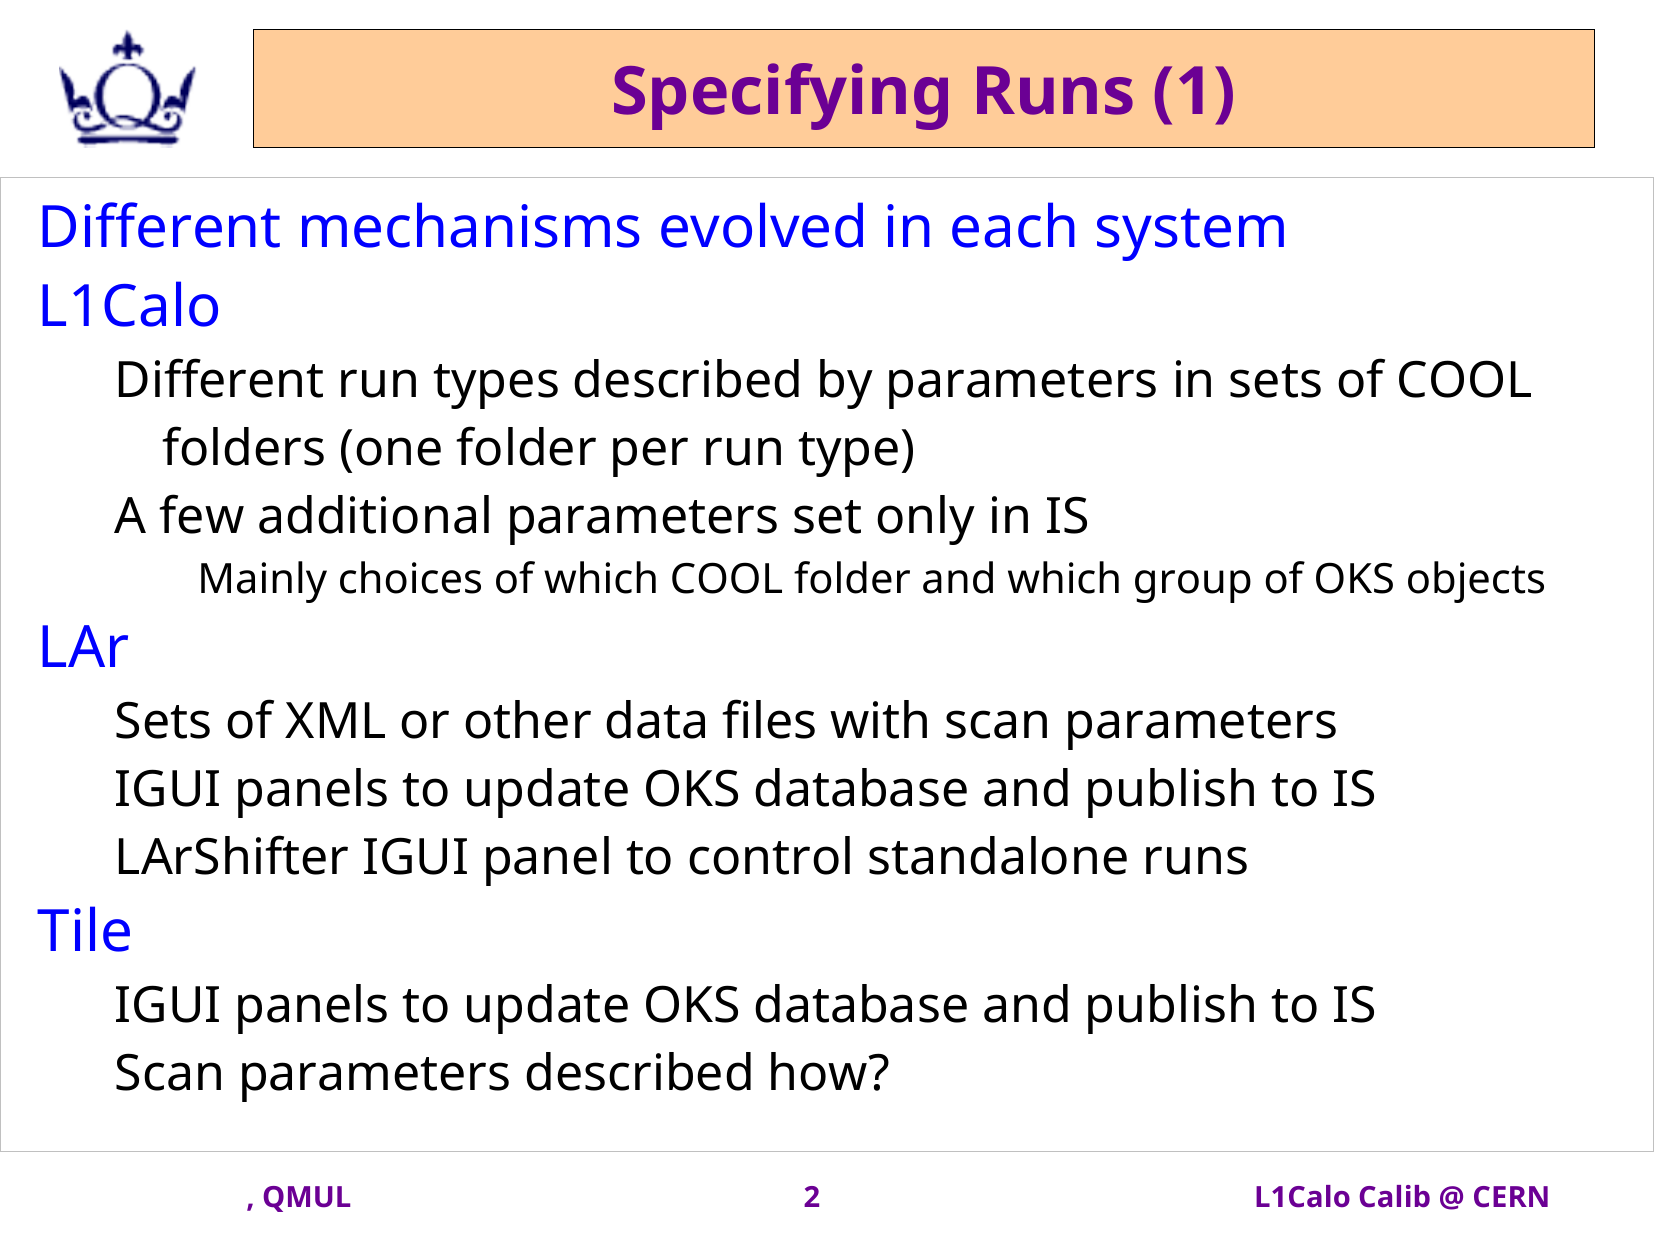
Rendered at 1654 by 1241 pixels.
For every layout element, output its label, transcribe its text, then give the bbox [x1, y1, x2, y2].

list Different mechanisms evolved in each system L1Calo Different run types described by parameters in sets of COOL folders (one folder per run type) A few additional parameters set only in IS Mainly choices of which COOL folder and which group of OKS objects LAr Sets of XML or other data files with scan parameters IGUI panels to update OKS database and publish to IS LArShifter IGUI panel to control standalone runs Tile IGUI panels to update OKS database and publish to IS Scan parameters described how? [20, 185, 1632, 1152]
picture [59, 29, 200, 148]
title Specifying Runs (1) [253, 29, 1595, 148]
